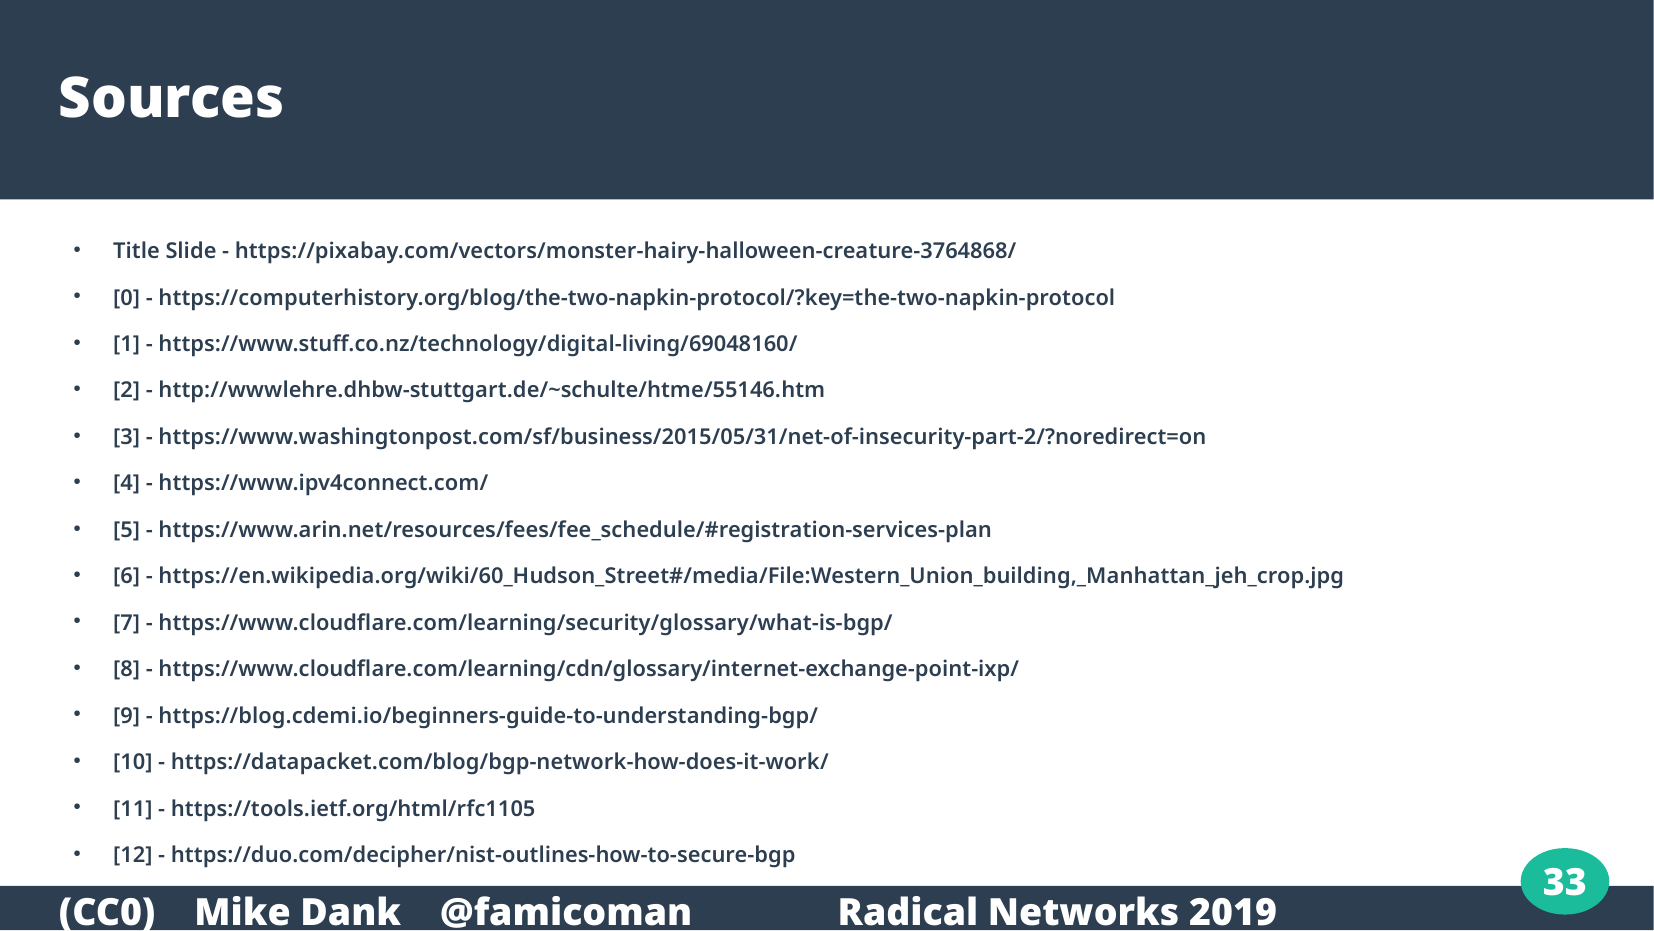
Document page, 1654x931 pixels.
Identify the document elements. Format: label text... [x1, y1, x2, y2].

title Sources [59, 37, 1595, 155]
list Title Slide - https://pixabay.com/vectors/monster-hairy-halloween-creature-3764868/ [0] - https://computerhistory.org/blog/the-two-napkin-protocol/?key=the-two-napkin-protocol [1] - https://www.stuff.co.nz/technology/digital-living/69048160/ [2] - http://wwwlehre.dhbw-stuttgart.de/~schulte/htme/55146.htm [3] - https://www.washingtonpost.com/sf/business/2015/05/31/net-of-insecurity-part-2/?noredirect=on [4] - https://www.ipv4connect.com/ [5] - https://www.arin.net/resources/fees/fee_schedule/#registration-services-plan [6] - https://en.wikipedia.org/wiki/60_Hudson_Street#/media/File:Western_Union_building,_Manhattan_jeh_crop.jpg [7] - https://www.cloudflare.com/learning/security/glossary/what-is-bgp/ [8] - https://www.cloudflare.com/learning/cdn/glossary/internet-exchange-point-ixp/ [9] - https://blog.cdemi.io/beginners-guide-to-understanding-bgp/ [10] - https://datapacket.com/blog/bgp-network-how-does-it-work/ [11] - https://tools.ietf.org/html/rfc1105 [12] - https://duo.com/decipher/nist-outlines-how-to-secure-bgp [60, 234, 1576, 871]
